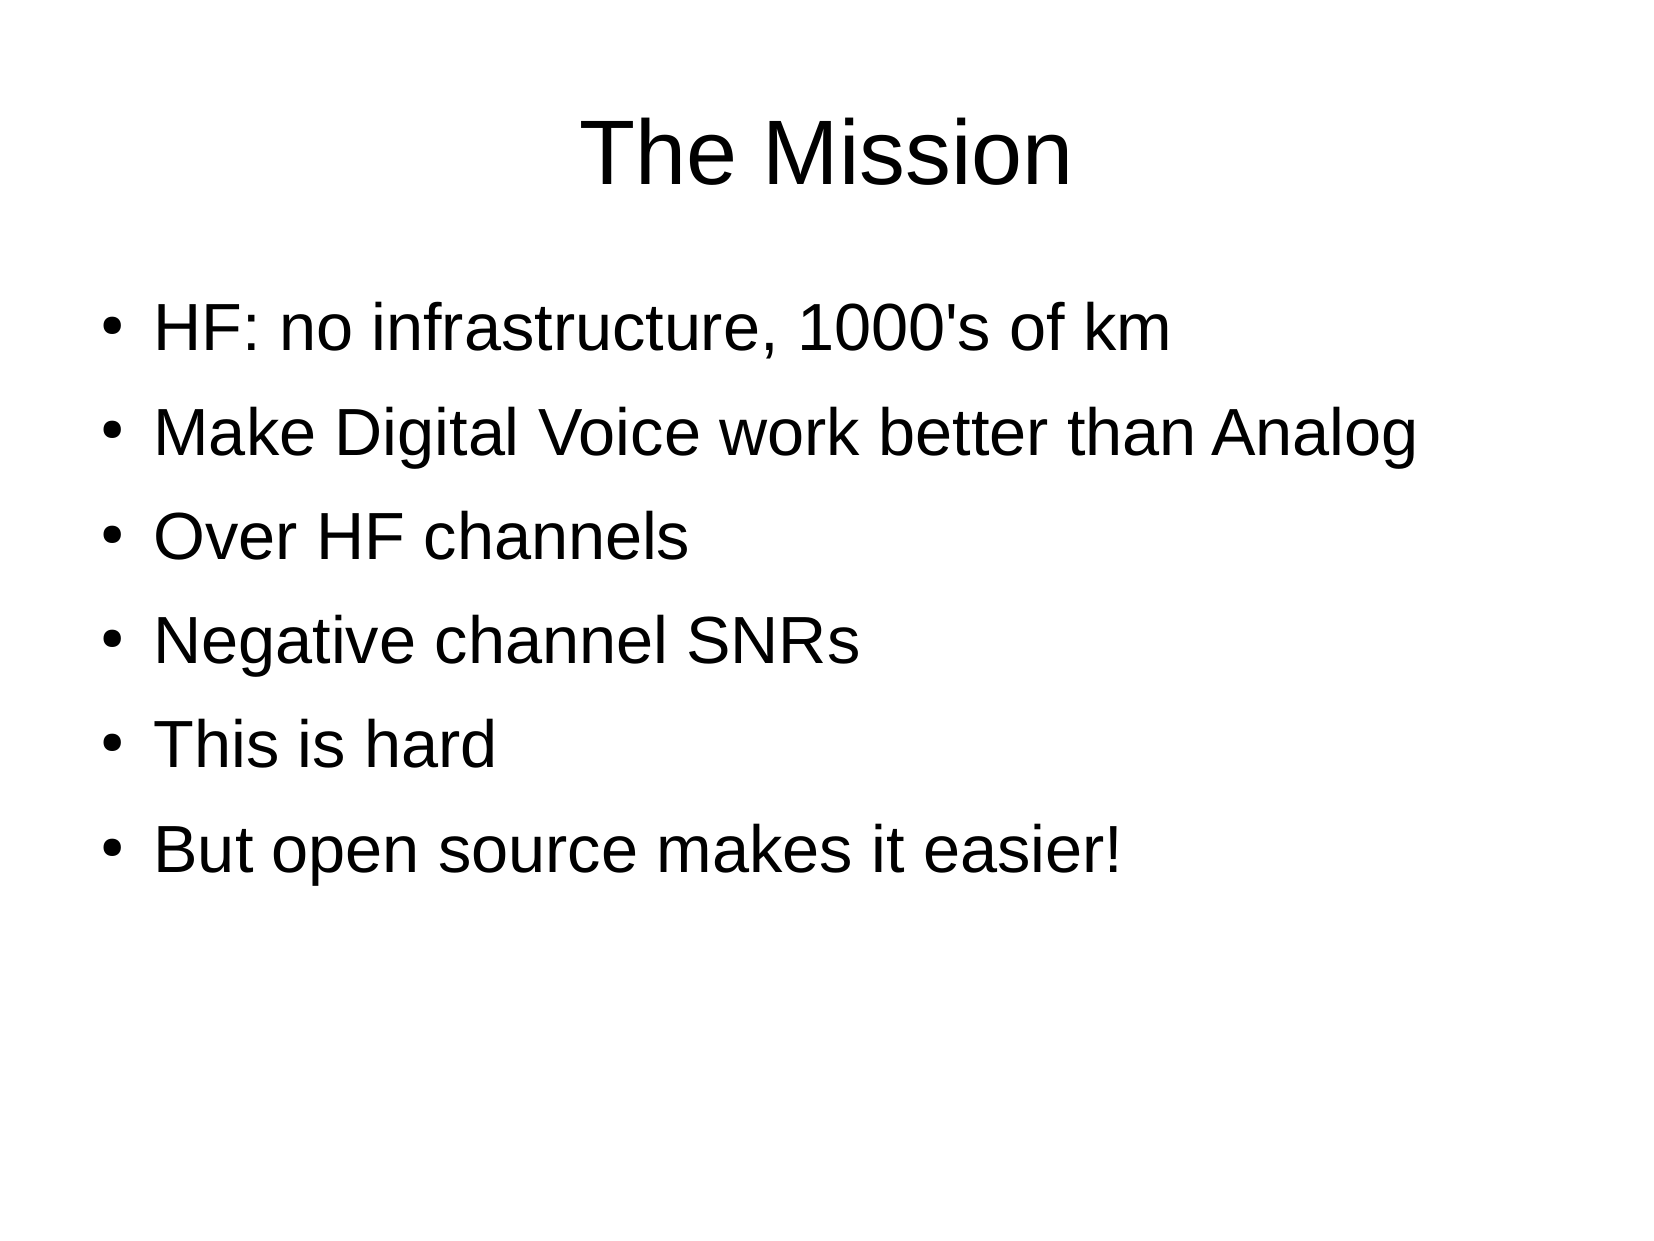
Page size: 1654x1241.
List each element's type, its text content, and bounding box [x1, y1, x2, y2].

list HF: no infrastructure, 1000's of km Make Digital Voice work better than Analog Over HF channels Negative channel SNRs This is hard But open source makes it easier! [82, 290, 1571, 1010]
title The Mission [82, 49, 1571, 257]
